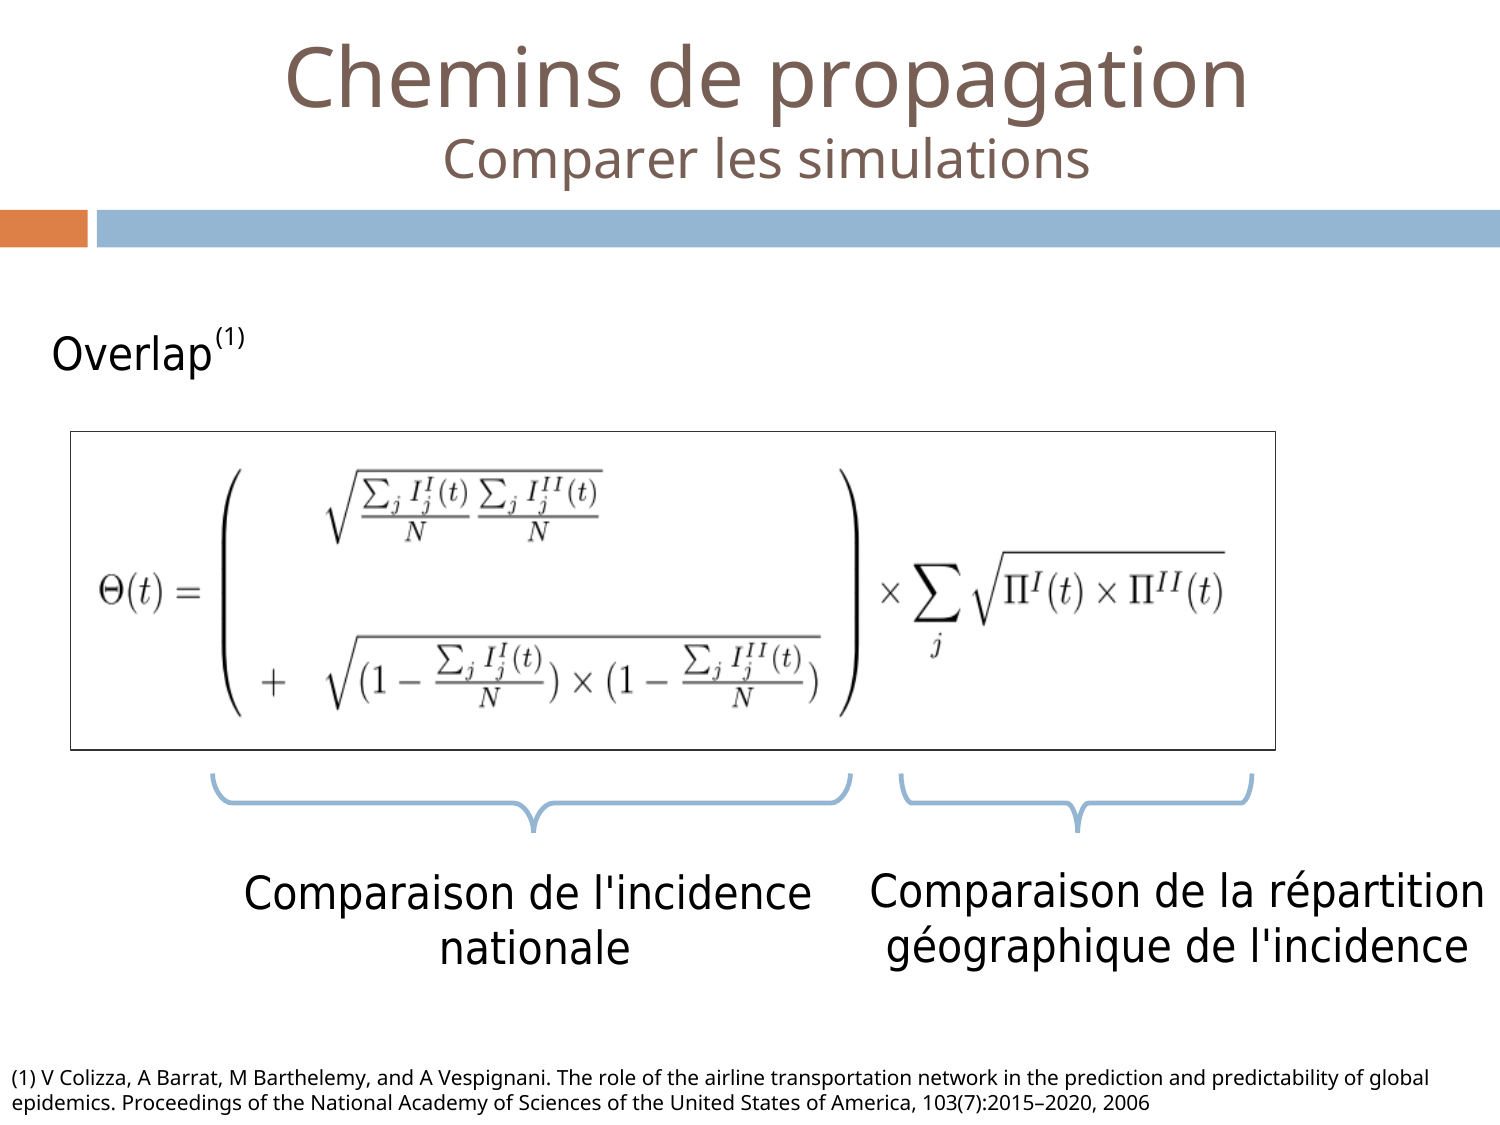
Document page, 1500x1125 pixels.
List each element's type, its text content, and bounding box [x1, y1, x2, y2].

text_box Comparaison de l'incidence nationale [360, 856, 710, 923]
text_box Overlap [36, 317, 386, 384]
text_box Chemins de propagation Comparer les simulations [0, 13, 1500, 201]
text_box (1) [200, 312, 266, 358]
text_box Overlap [193, 348, 206, 367]
picture [82, 442, 1252, 749]
text_box Comparaison de la répartition géographique de l'incidence [1003, 854, 1353, 922]
text_box (1) V Colizza, A Barrat, M Barthelemy, and A Vespignani. The role of the airline transportation network in the prediction and predictability of global epidemics. Proceedings of the National Academy of Sciences of the United States of America, 103(7):2015–2020, 2006 [0, 1057, 1500, 1125]
